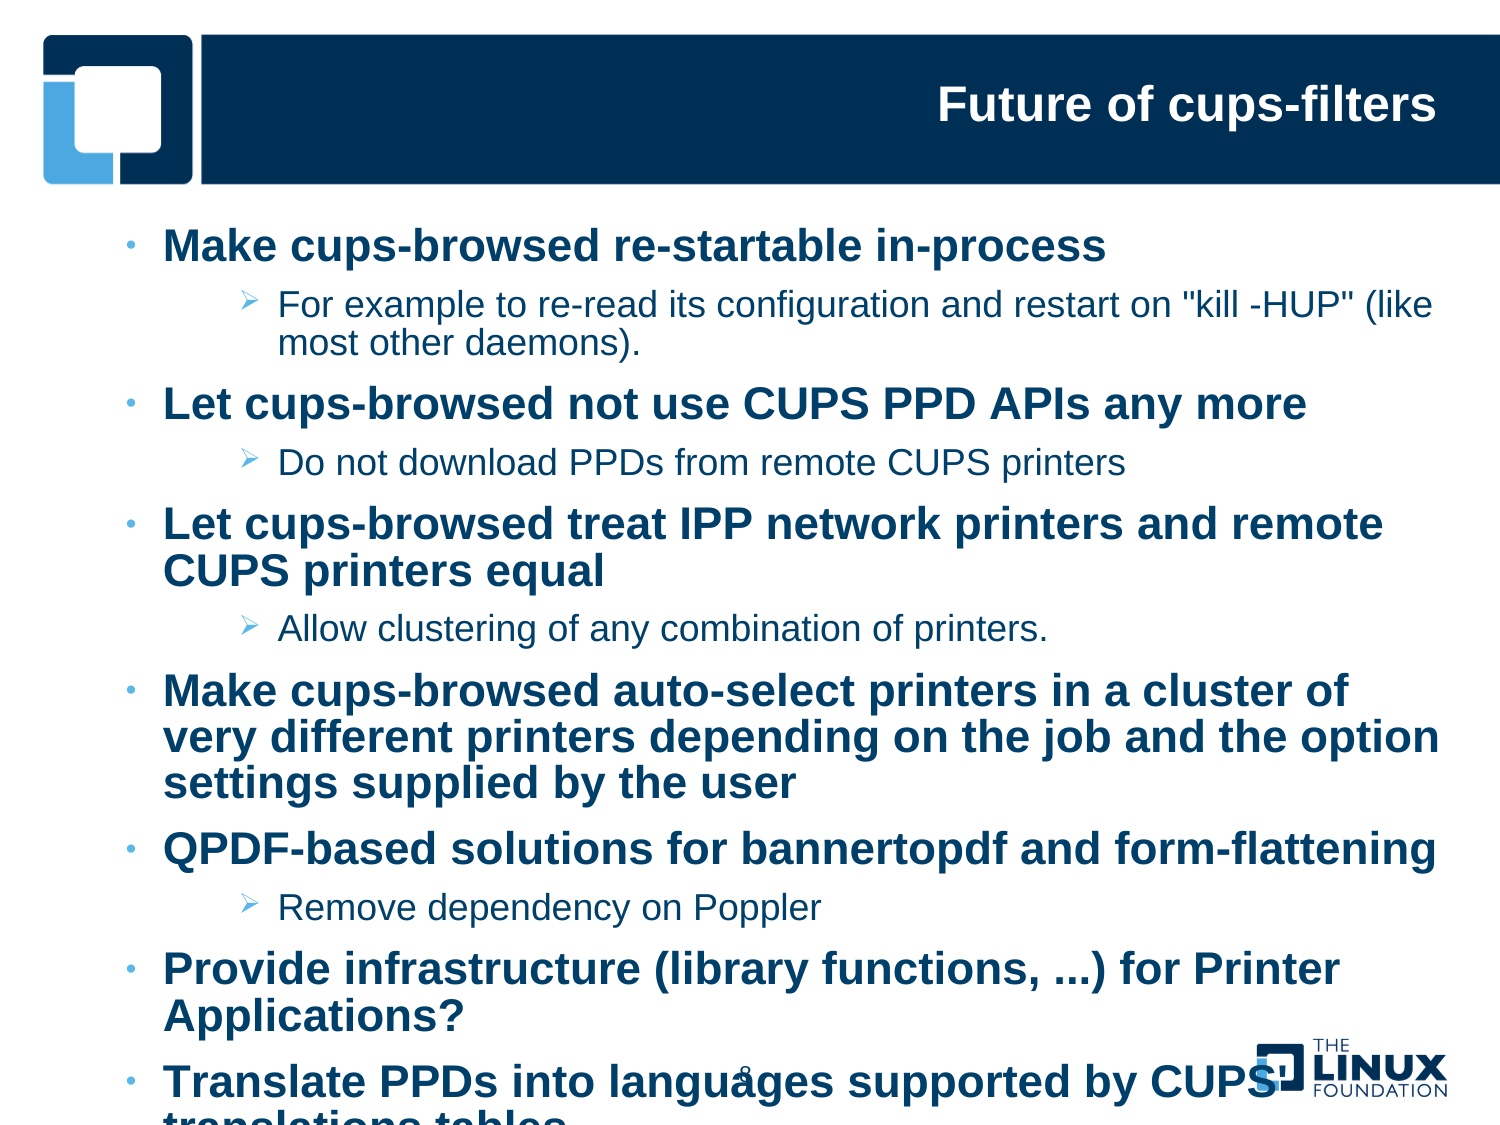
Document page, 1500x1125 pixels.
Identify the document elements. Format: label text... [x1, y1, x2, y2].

list Make cups-browsed re-startable in-process For example to re-read its configuration and restart on "kill -HUP" (like most other daemons). Let cups-browsed not use CUPS PPD APIs any more Do not download PPDs from remote CUPS printers Let cups-browsed treat IPP network printers and remote CUPS printers equal Allow clustering of any combination of printers. Make cups-browsed auto-select printers in a cluster of very different printers depending on the job and the option settings supplied by the user QPDF-based solutions for bannertopdf and form-flattening Remove dependency on Poppler Provide infrastructure (library functions, ...) for Printer Applications? Translate PPDs into languages supported by CUPS' translations tables. [87, 224, 1450, 1034]
picture [0, 0, 1500, 1125]
title Future of cups-filters [249, 37, 1438, 175]
